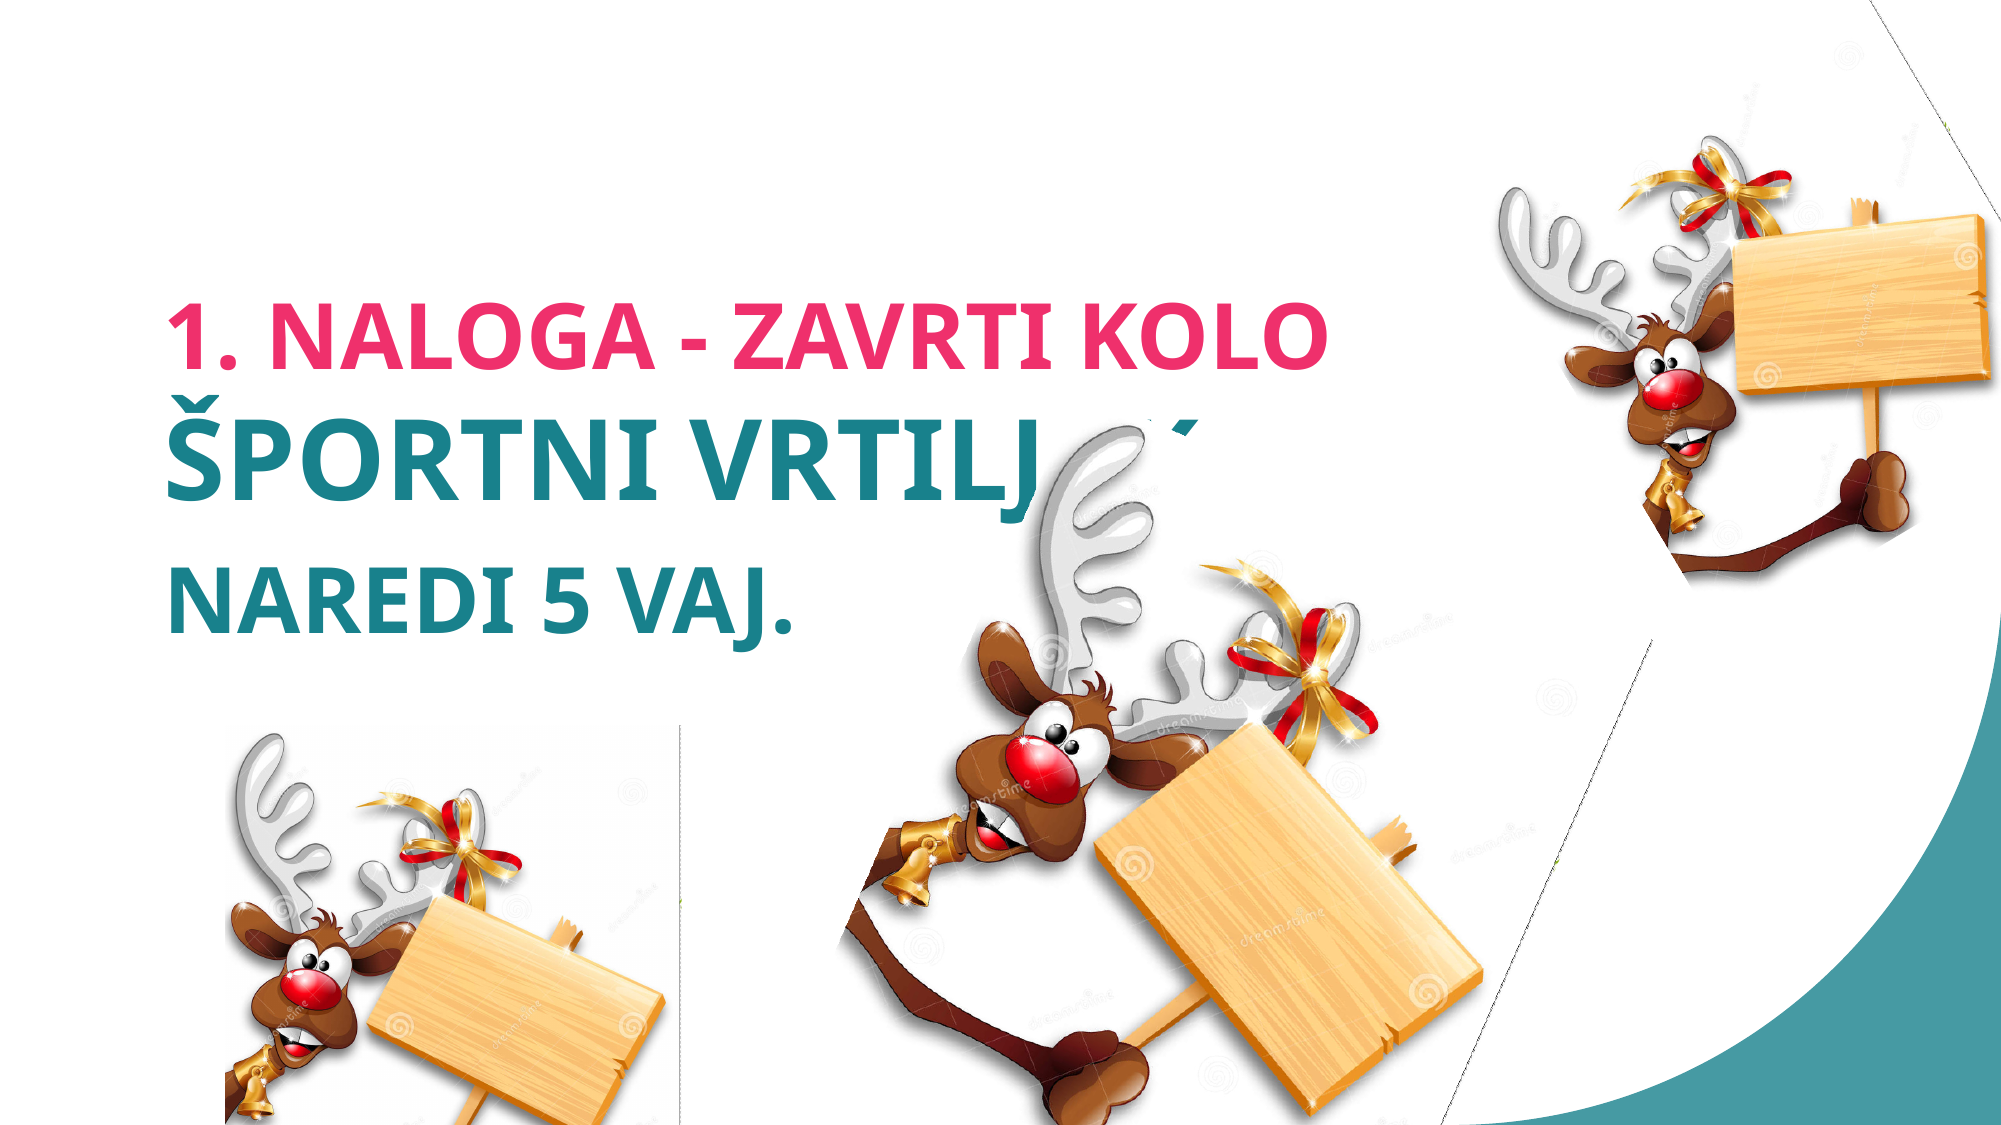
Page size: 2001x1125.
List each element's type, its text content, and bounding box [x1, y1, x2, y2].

picture [801, 389, 1656, 1125]
title 1. NALOGA - ZAVRTI KOLO ŠPORTNI VRTILJAK NAREDI 5 VAJ. [148, 96, 1775, 834]
picture [225, 725, 682, 1125]
picture [1649, 0, 2000, 609]
